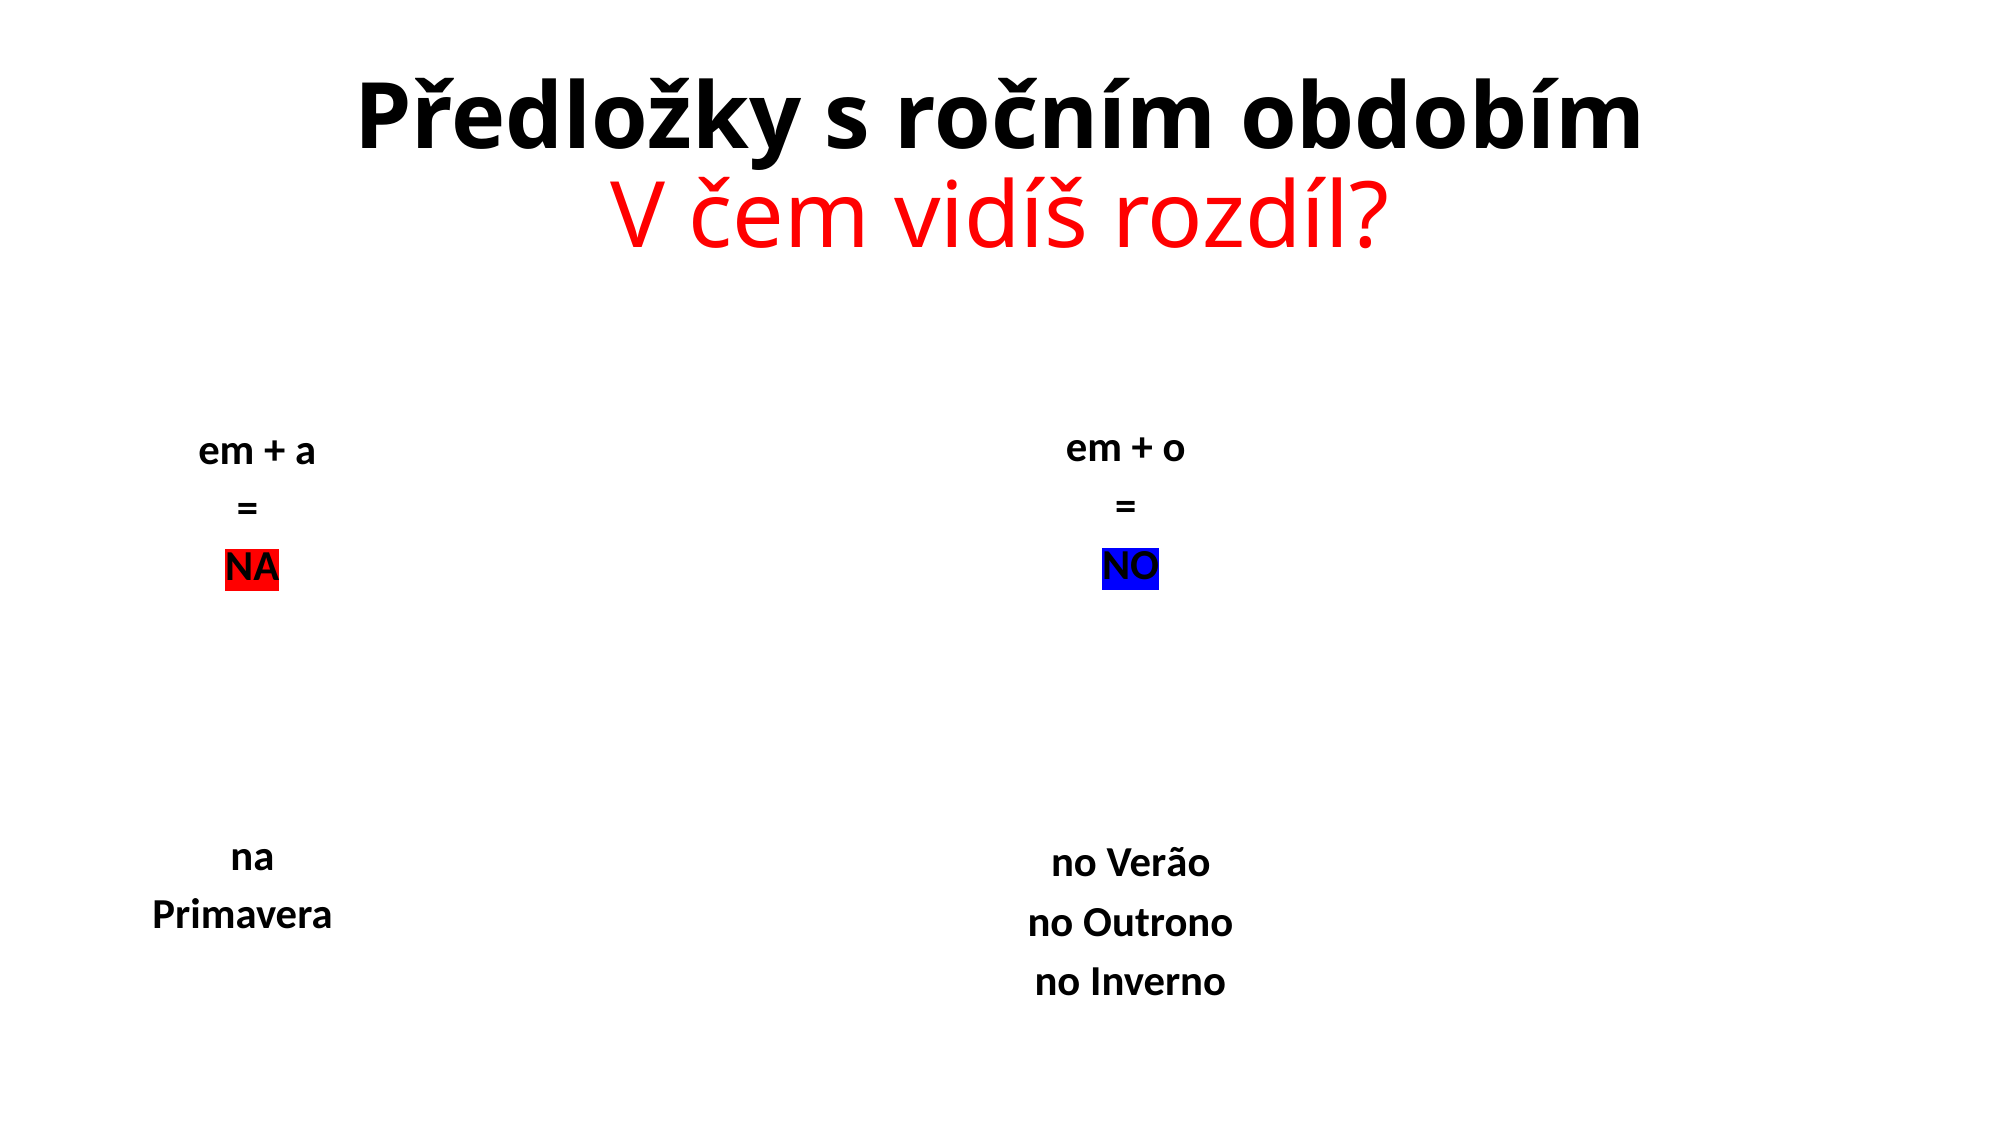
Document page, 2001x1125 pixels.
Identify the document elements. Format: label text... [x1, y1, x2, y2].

list em + a = NA na Primavera [137, 299, 988, 1014]
title Předložky s ročním obdobím V čem vidíš rozdíl? [137, 59, 1863, 278]
list em + o = NO no Verão no Outrono no Inverno [1012, 299, 1863, 1014]
